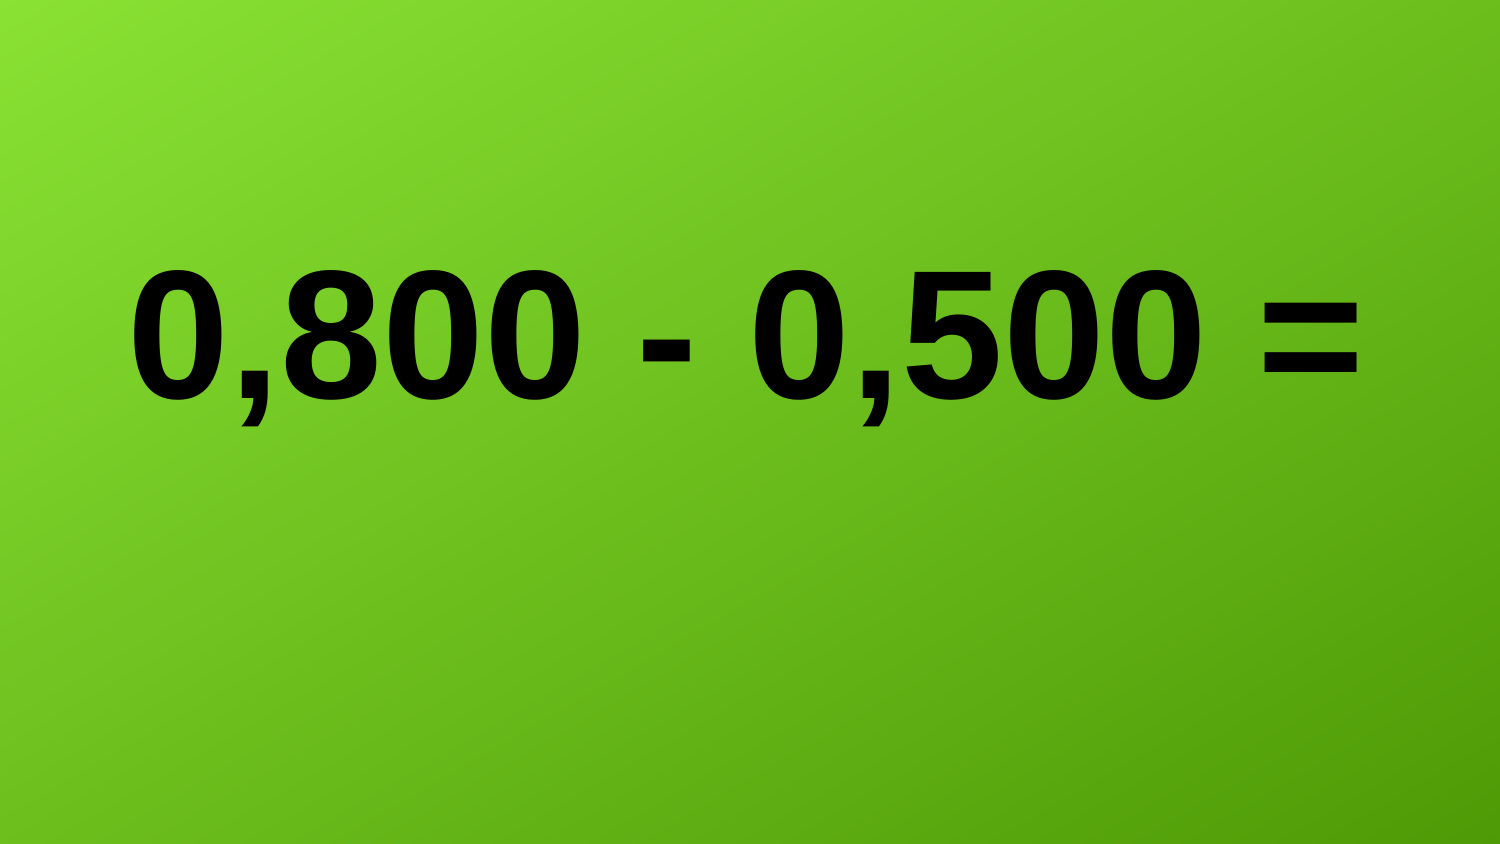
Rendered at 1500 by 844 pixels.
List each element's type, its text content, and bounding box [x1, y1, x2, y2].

title 0,800 - 0,500 = [112, 259, 1388, 450]
